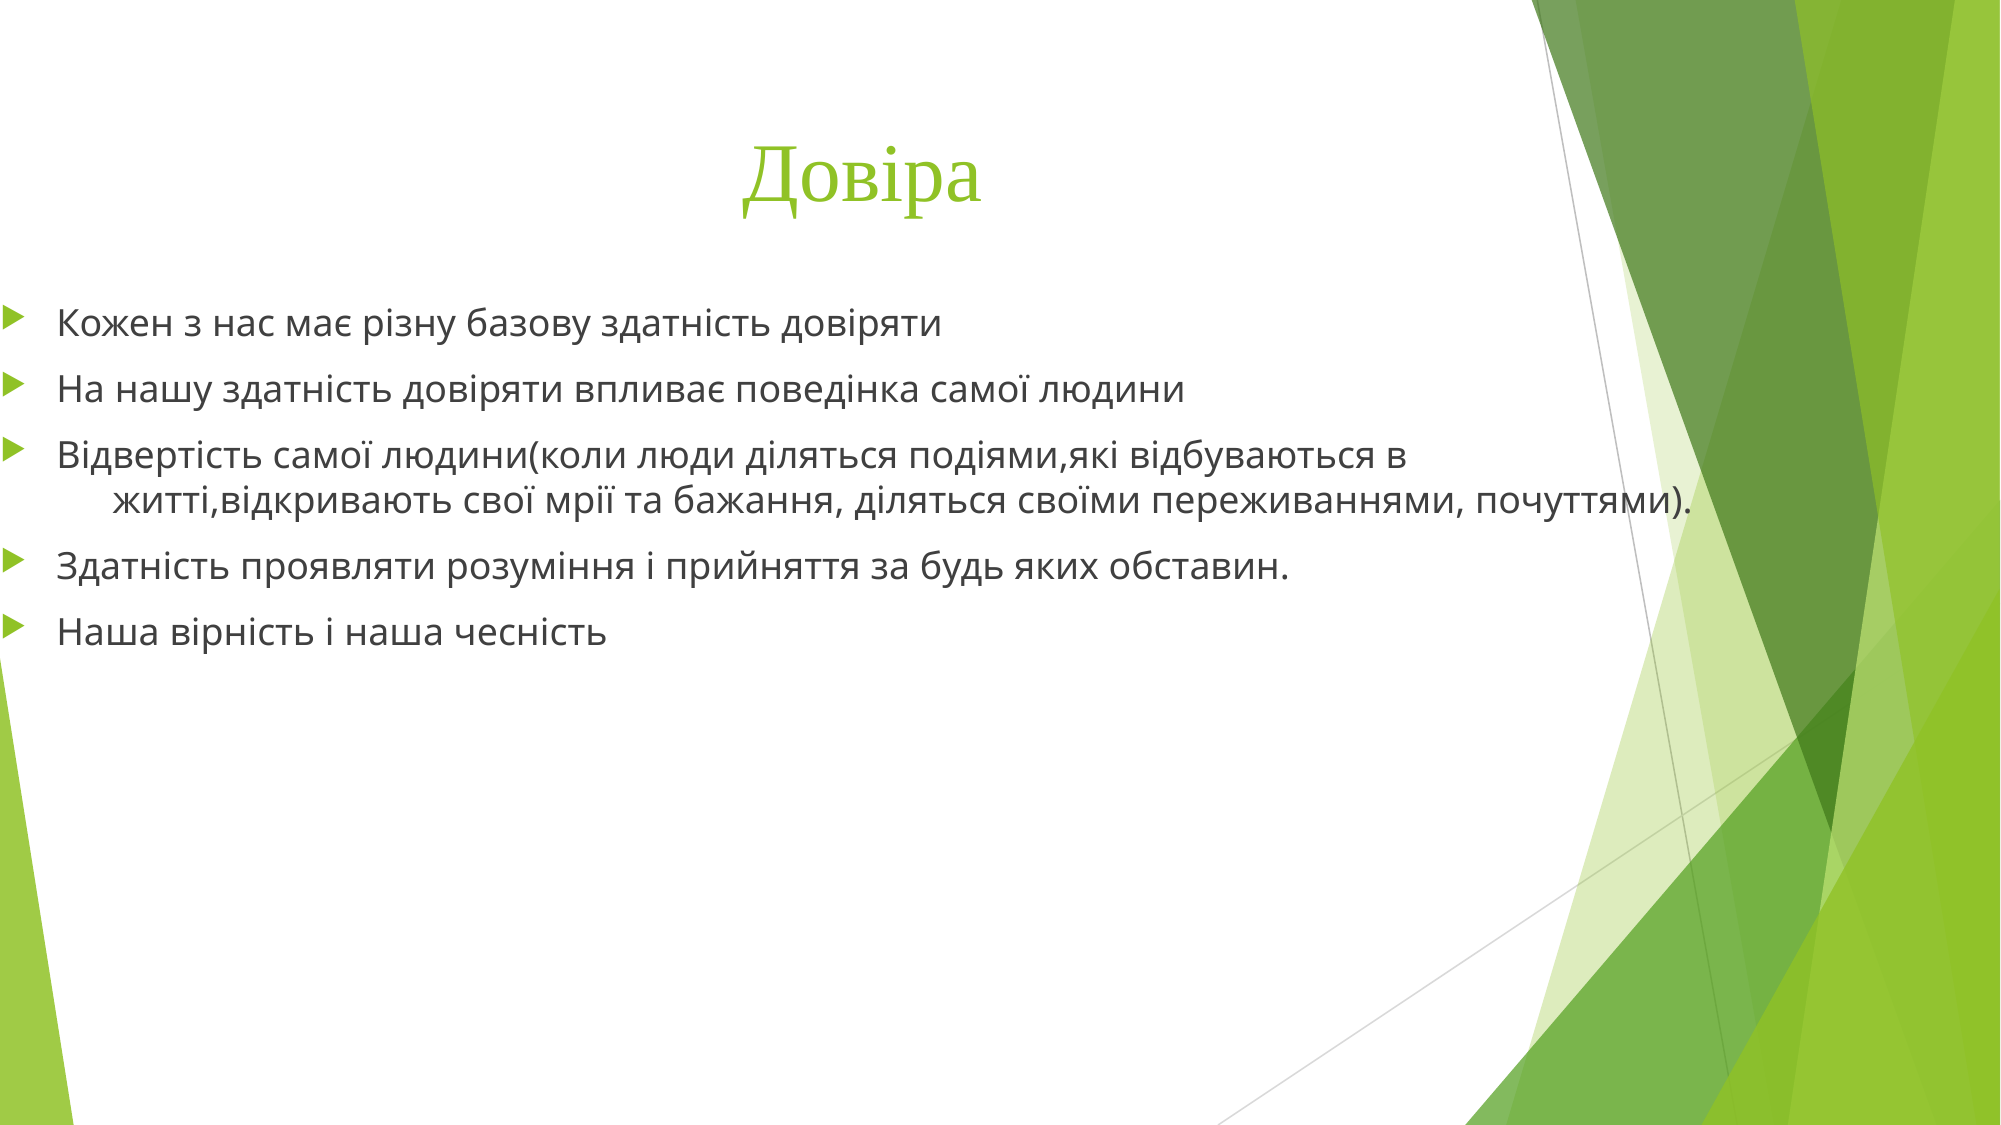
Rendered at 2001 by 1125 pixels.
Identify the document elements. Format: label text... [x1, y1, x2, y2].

list Кожен з нас має різну базову здатність довіряти На нашу здатність довіряти впливає поведінка самої людини Відвертість самої людини(коли люди діляться подіями,які відбуваються в житті,відкривають свої мрії та бажання, діляться своїми переживаннями, почуттями). Здатність проявляти розуміння і прийняття за будь яких обставин. Наша вірність і наша чесність [0, 299, 1726, 1014]
title Довіра [0, 59, 1726, 278]
